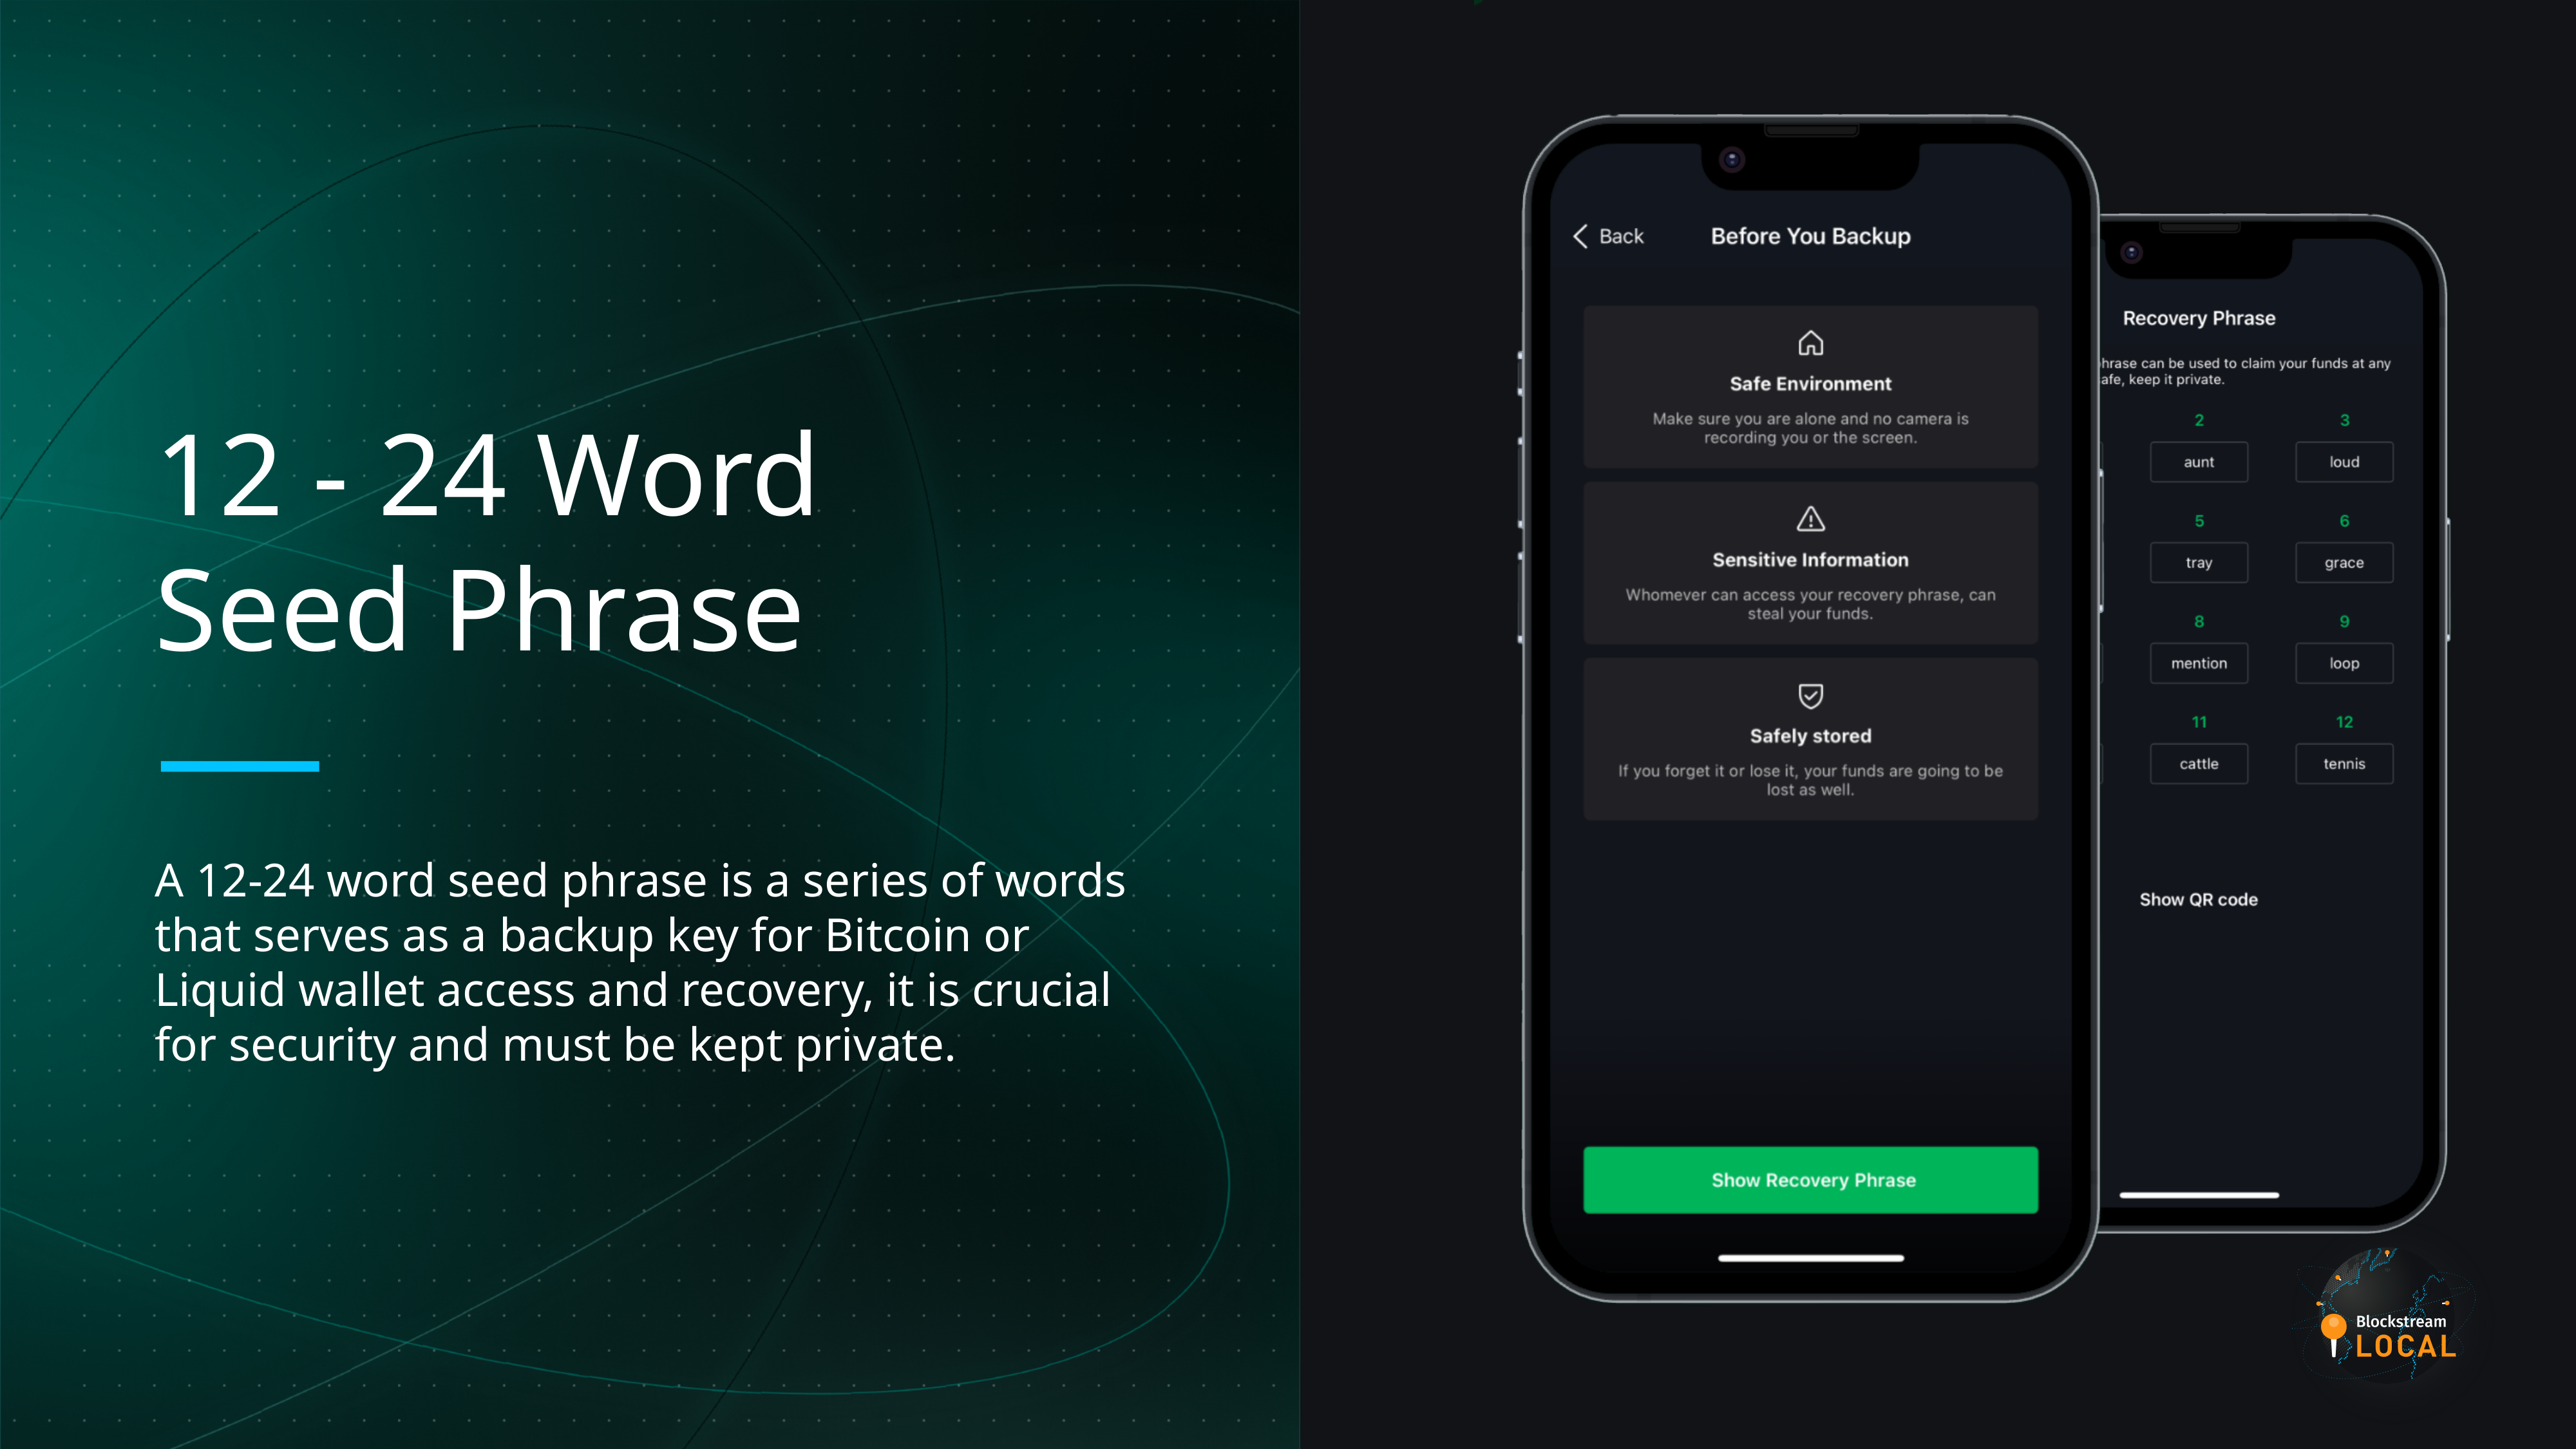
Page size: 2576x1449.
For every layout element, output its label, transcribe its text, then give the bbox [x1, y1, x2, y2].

text_box 12 - 24 Word Seed Phrase [129, 377, 966, 699]
text_box [160, 761, 319, 772]
text_box A 12-24 word seed phrase is a series of words that serves as a backup key for Bitcoin or Liquid wallet access and recovery, it is crucial for security and must be kept private. [129, 825, 966, 1096]
picture [0, 0, 2576, 1449]
